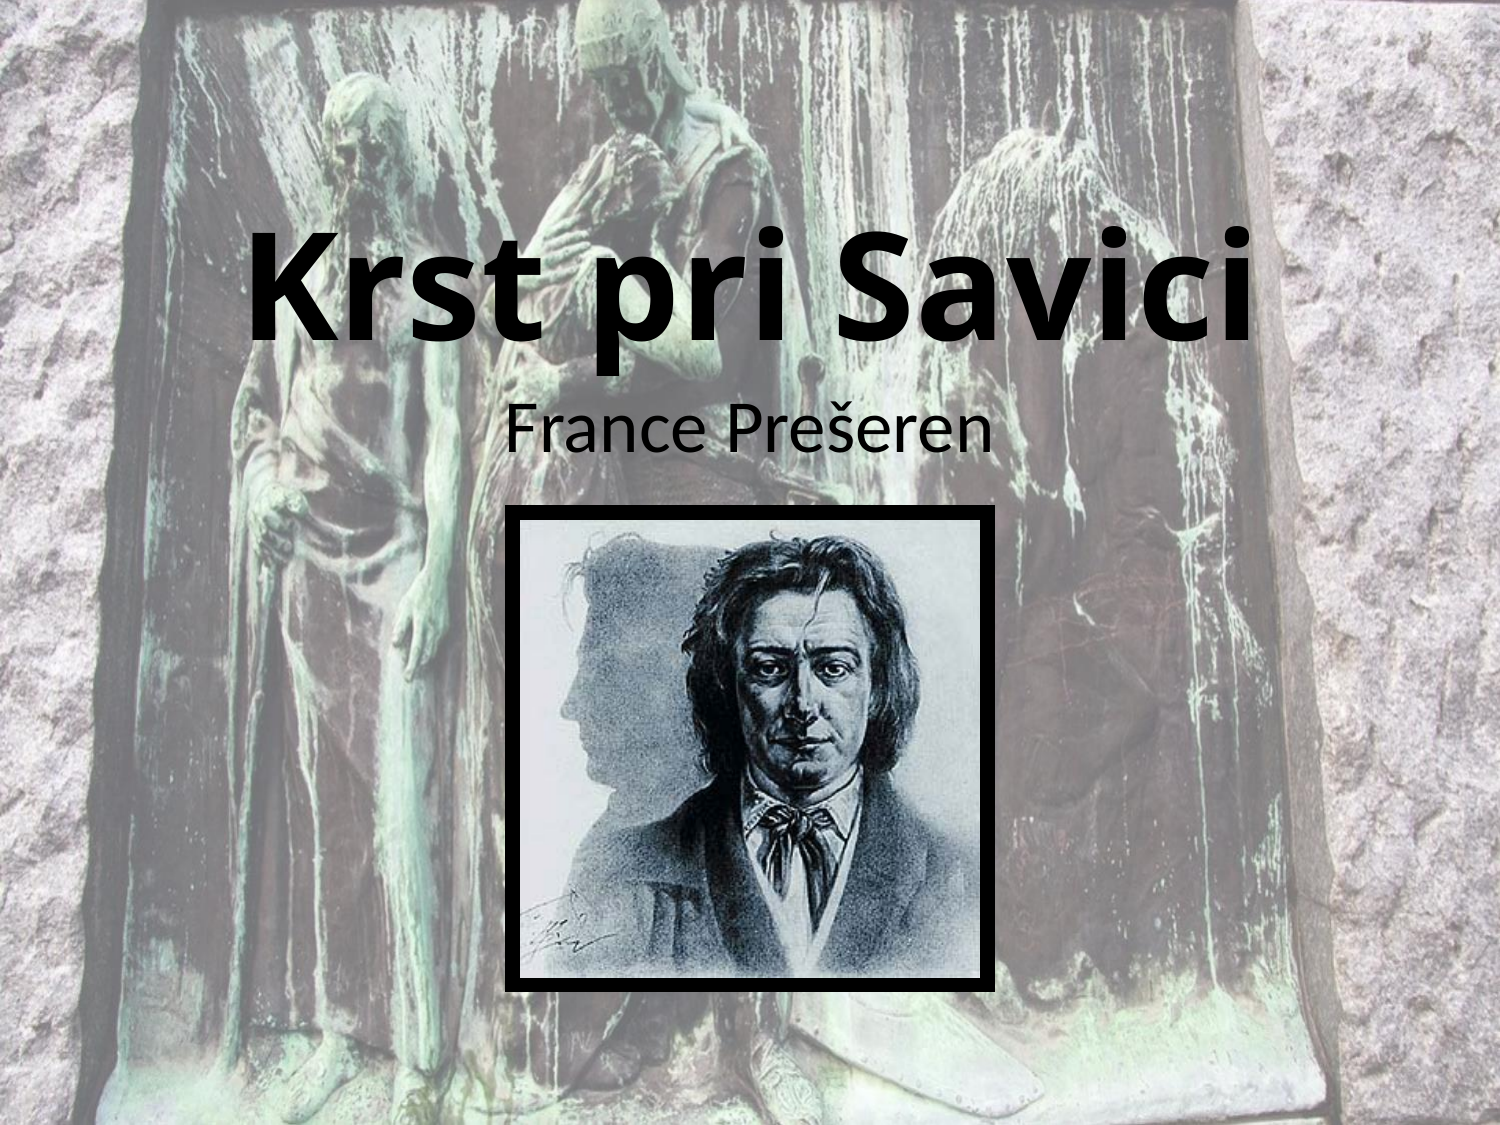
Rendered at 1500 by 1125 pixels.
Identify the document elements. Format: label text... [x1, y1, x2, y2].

subtitle France Prešeren [187, 380, 1313, 520]
title Krst pri Savici [112, 184, 1388, 381]
picture [0, 0, 1500, 1125]
